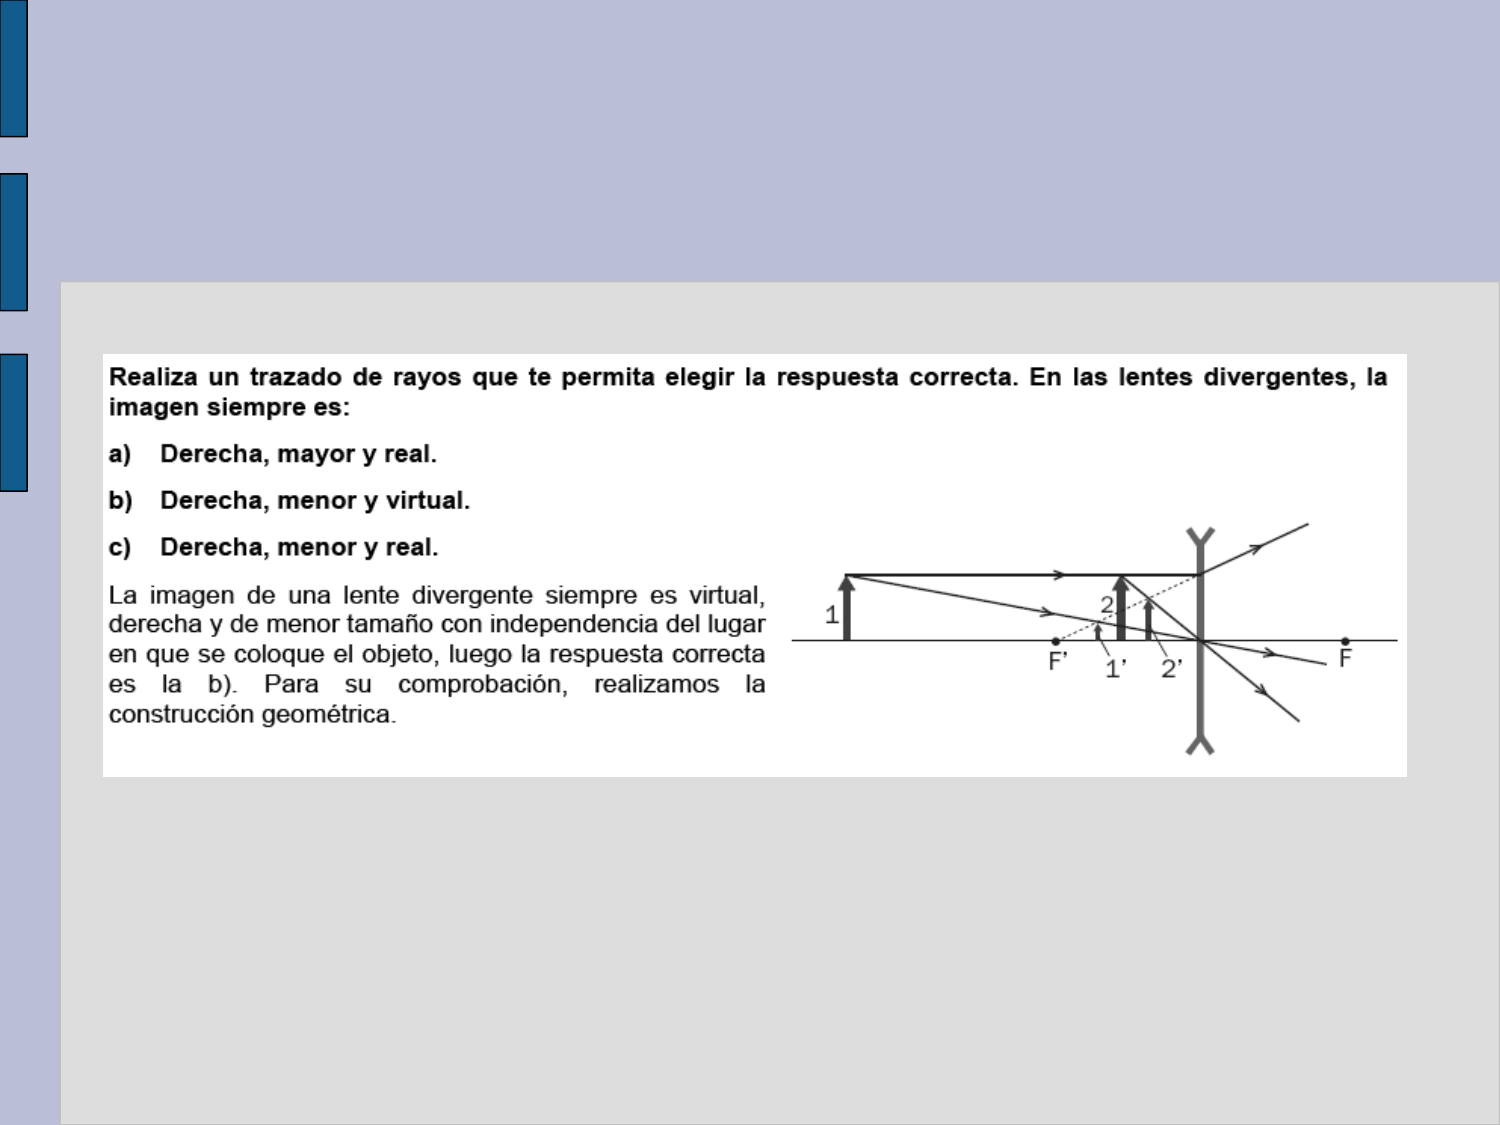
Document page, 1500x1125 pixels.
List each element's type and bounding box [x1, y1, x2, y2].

picture [103, 354, 1407, 777]
